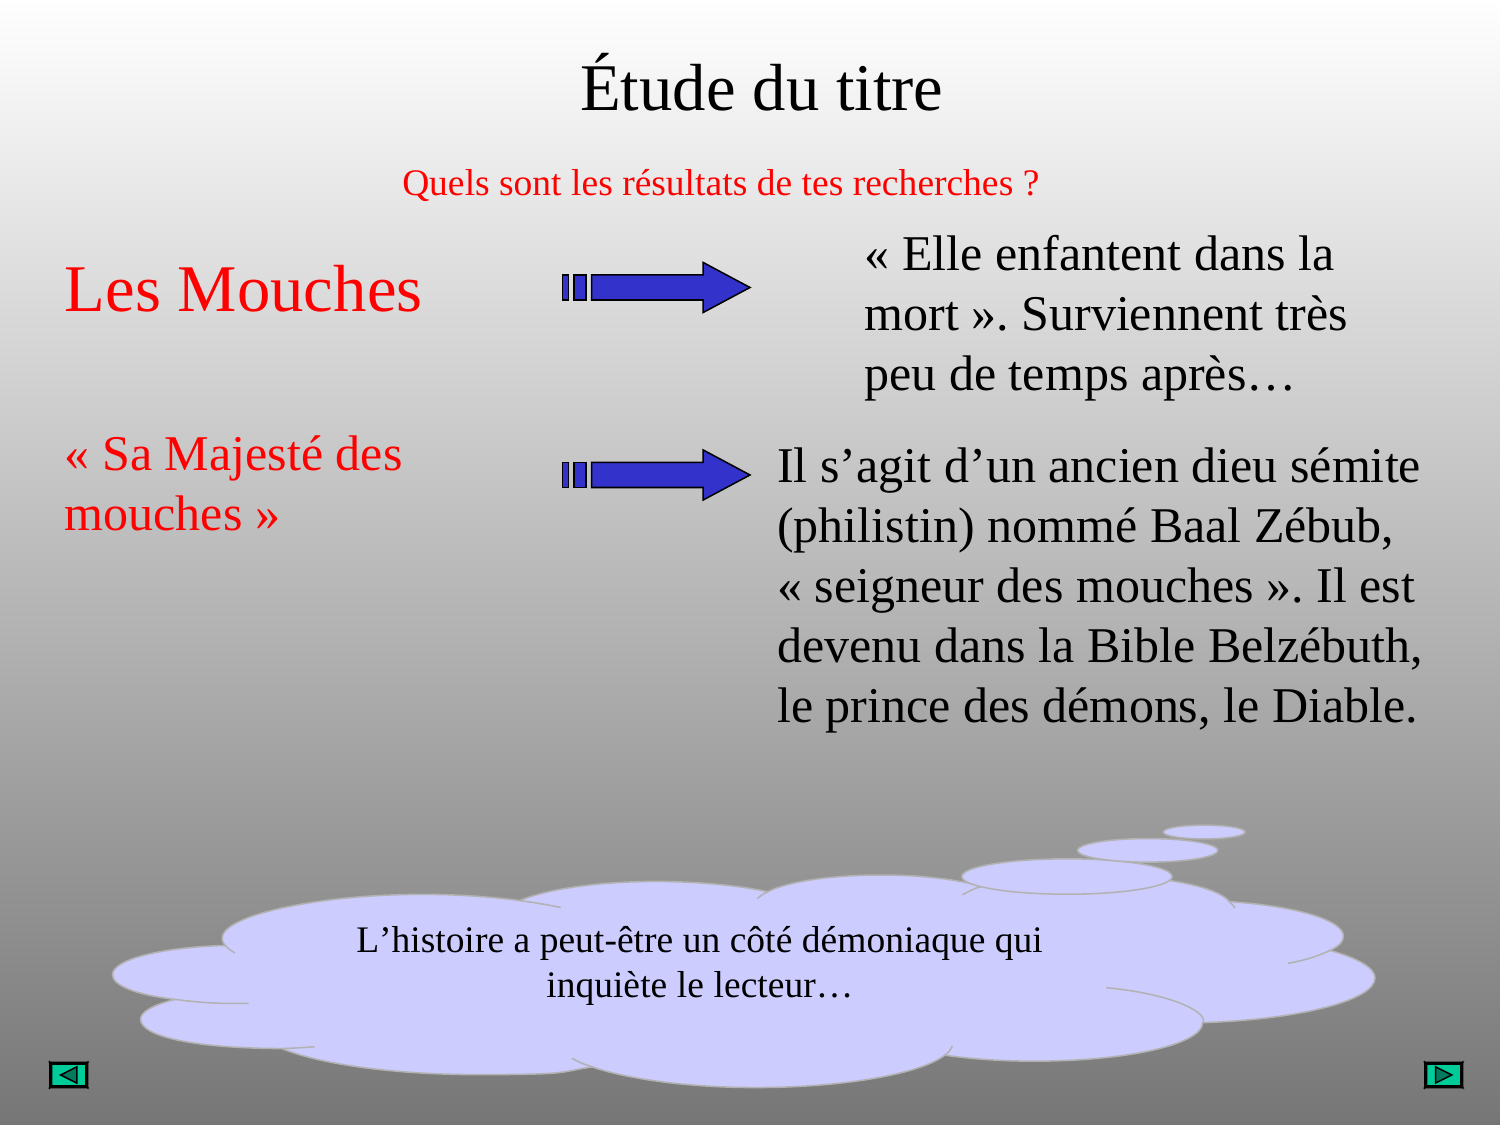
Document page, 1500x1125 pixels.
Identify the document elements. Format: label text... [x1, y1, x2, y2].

text_box [574, 275, 586, 300]
text_box [574, 462, 586, 488]
text_box L’histoire a peut-être un côté démoniaque qui inquiète le lecteur… [112, 838, 1376, 1088]
text_box Quels sont les résultats de tes recherches ? [387, 149, 1063, 211]
text_box Les Mouches [50, 237, 551, 333]
text_box [591, 262, 751, 313]
title Étude du titre [462, 42, 1063, 133]
text_box [562, 462, 568, 488]
text_box Il s’agit d’un ancien dieu sémite (philistin) nommé Baal Zébub, « seigneur des mouches ». Il est devenu dans la Bible Belzébuth, le prince des démons, le Diable. [762, 424, 1450, 741]
text_box [591, 449, 751, 501]
text_box « Sa Majesté des mouches » [49, 412, 513, 548]
text_box « Elle enfantent dans la mort ». Surviennent très peu de temps après… [849, 212, 1426, 408]
text_box [562, 275, 568, 300]
text_box [1426, 1062, 1463, 1088]
text_box [51, 1062, 88, 1088]
